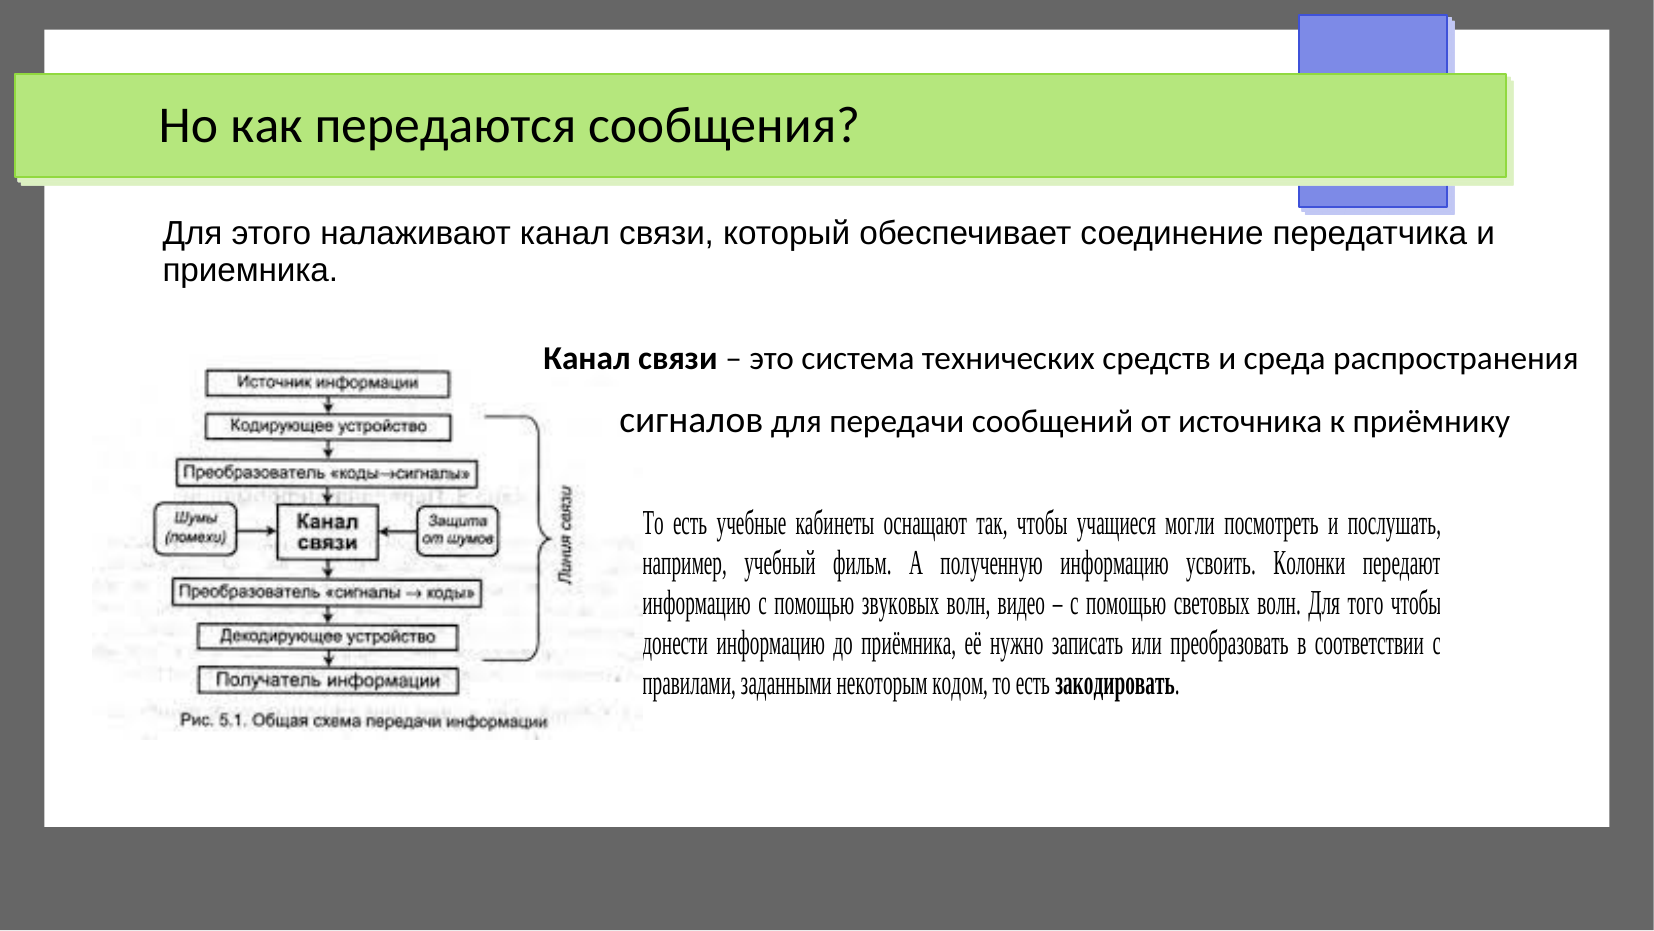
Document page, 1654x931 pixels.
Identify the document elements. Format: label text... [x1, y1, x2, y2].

text_box Канал связи – это система технических средств и среда распространения сигналов для передачи сообщений от источника к приёмнику [528, 332, 1595, 450]
picture [158, 93, 1654, 213]
text_box Для этого налаживают канал связи, который обеспечивает соединение передатчика и приемника. [147, 206, 1565, 333]
picture [92, 354, 1440, 740]
